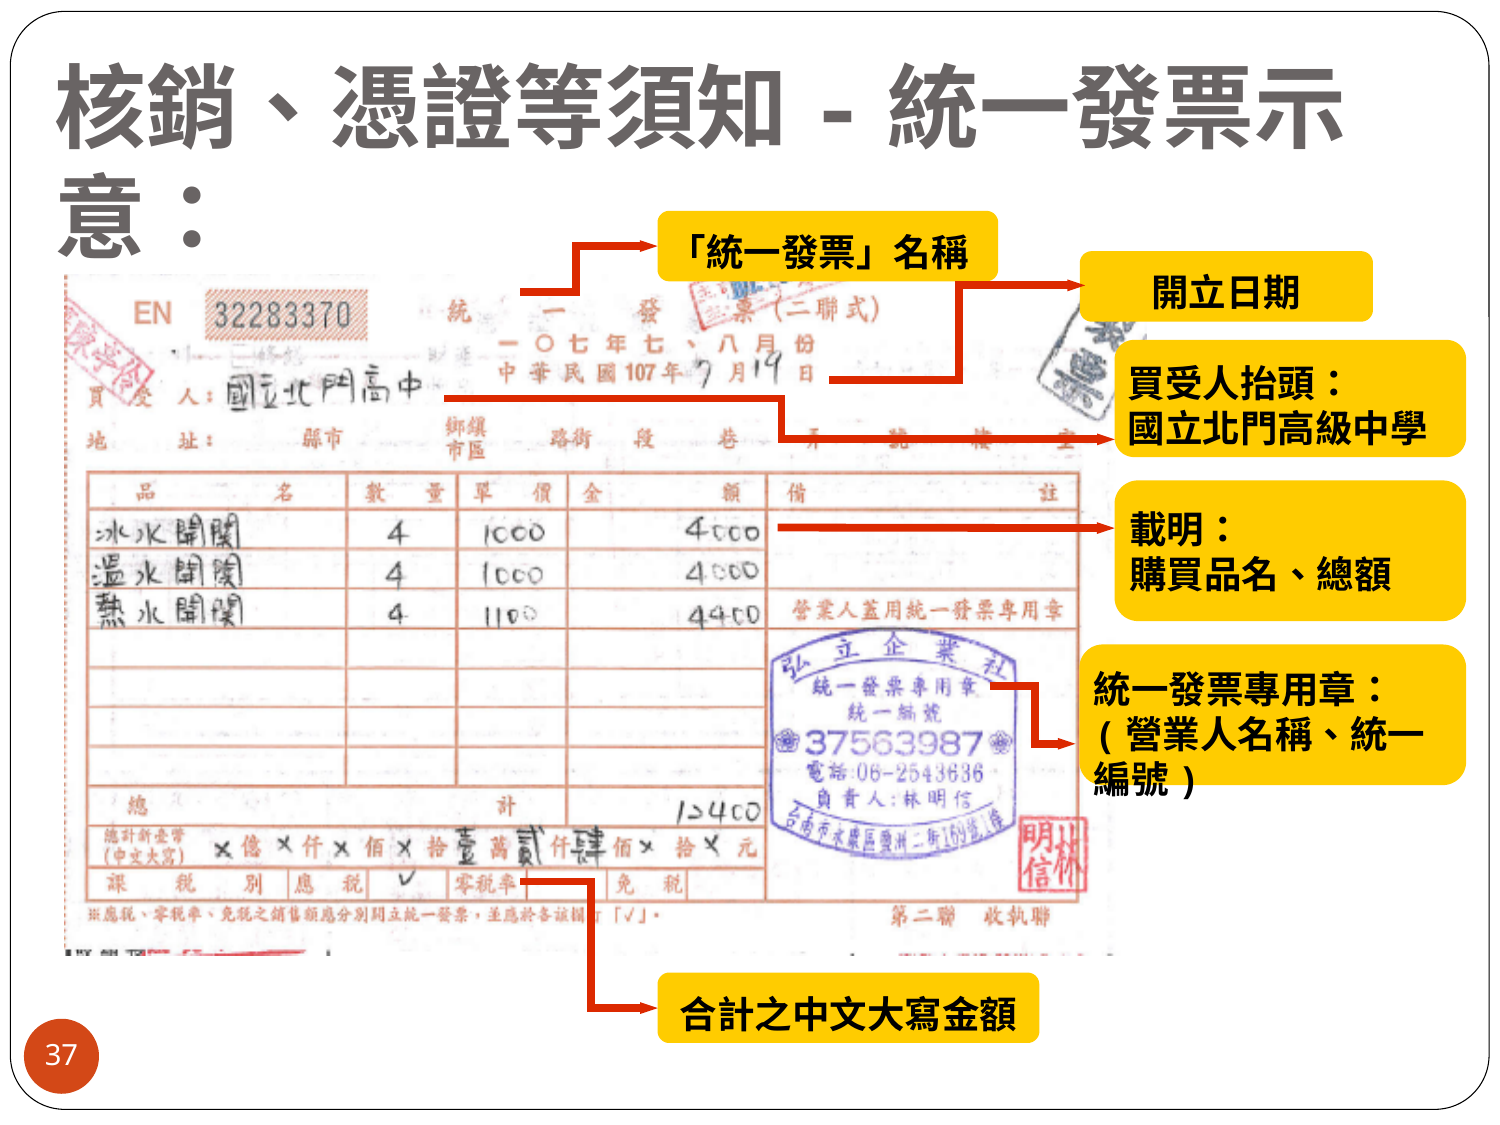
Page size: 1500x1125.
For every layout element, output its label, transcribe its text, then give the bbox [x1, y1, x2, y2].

text_box 載明： 購買品名、總額 [1114, 480, 1467, 622]
text_box 開立日期 [1079, 251, 1373, 322]
text_box 統一發票專用章： (營業人名稱、統一編號) [1079, 644, 1467, 786]
text_box 合計之中文大寫金額 [657, 972, 1040, 1043]
picture [992, 275, 1079, 282]
picture [64, 275, 1147, 956]
text_box 買受人抬頭： 國立北門高級中學 [1114, 339, 1467, 458]
text_box [23, 1018, 99, 1094]
text_box 「統一發票」名稱 [657, 210, 999, 282]
text_box 核銷、憑證等須知-統一發票示意： [46, 35, 1407, 223]
